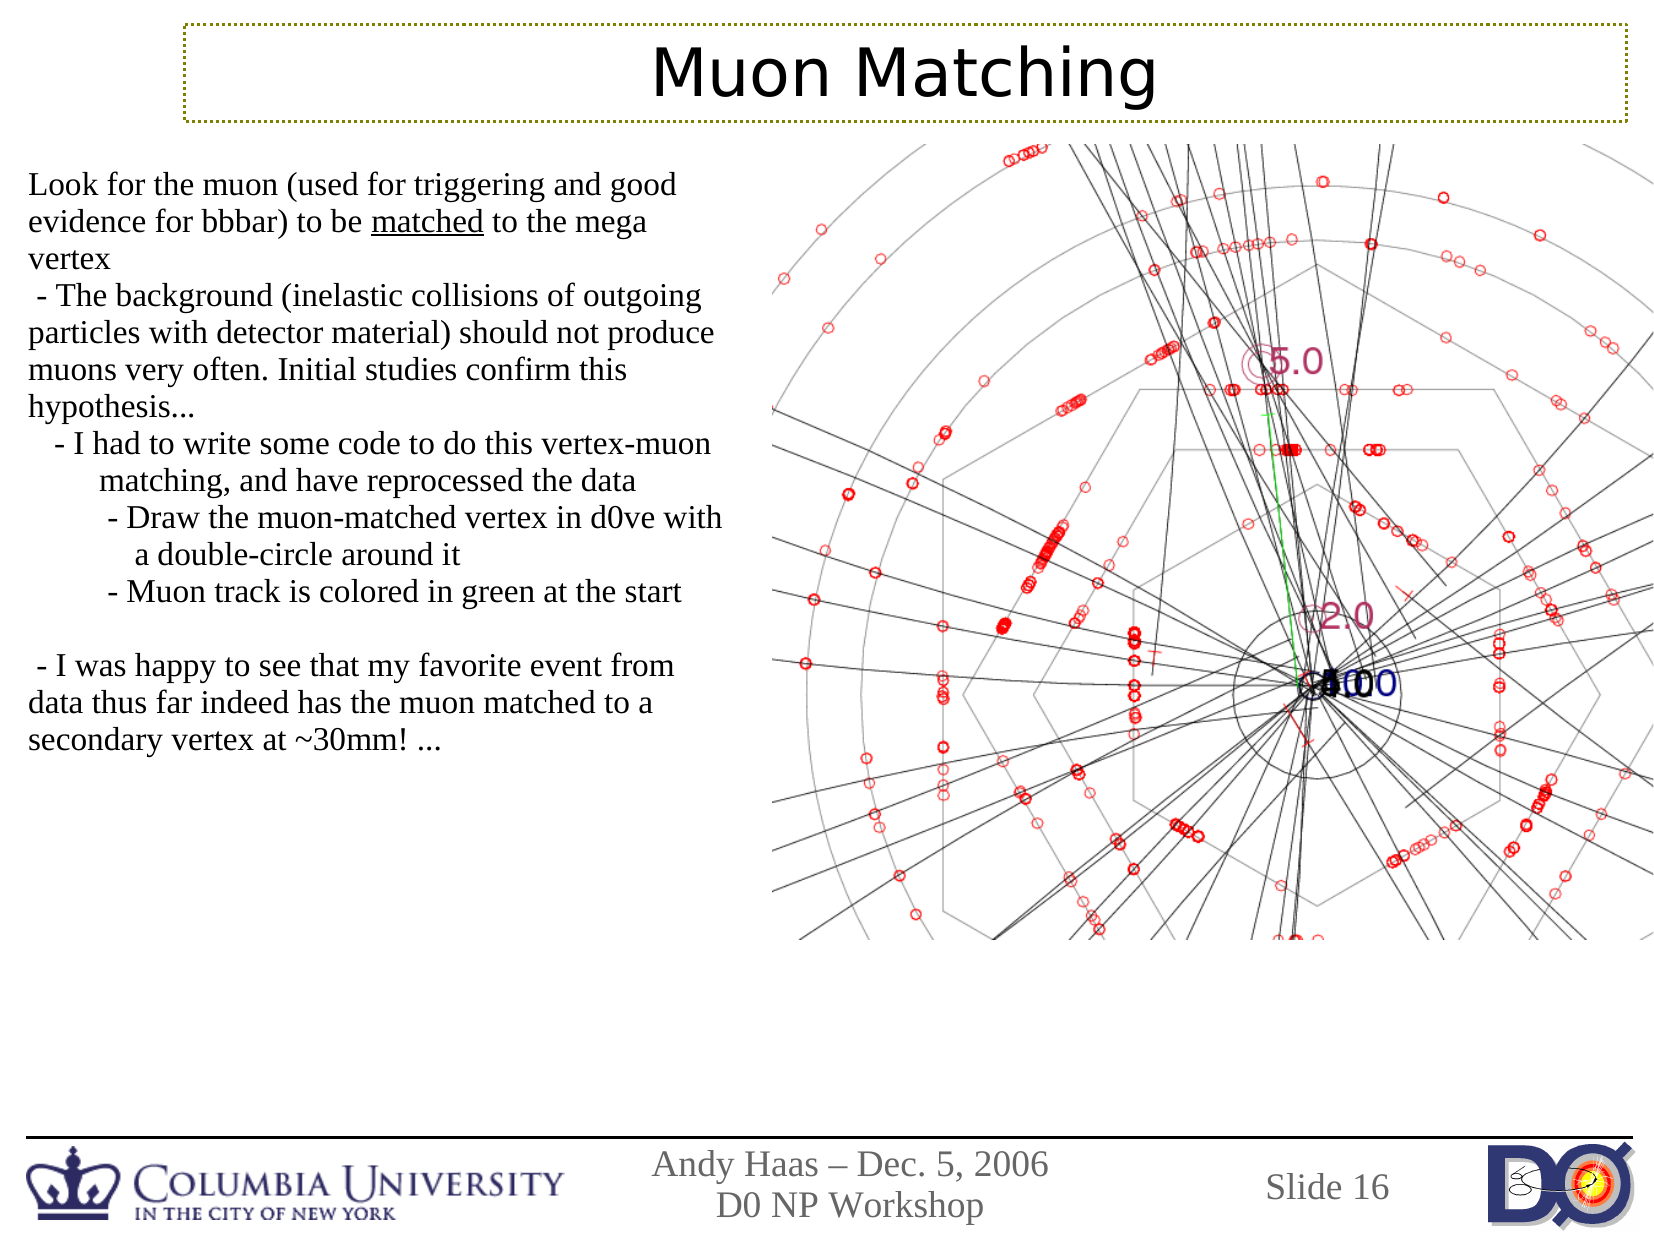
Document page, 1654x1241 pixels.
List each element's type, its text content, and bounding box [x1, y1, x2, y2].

picture [1479, 1140, 1639, 1233]
picture [26, 1146, 565, 1220]
title Muon Matching [184, 24, 1627, 122]
picture [772, 144, 1654, 940]
text_box Look for the muon (used for triggering and good evidence for bbbar) to be matched to the mega vertex - The background (inelastic collisions of outgoing particles with detector material) should not produce muons very often. Initial studies confirm this hypothesis... - I had to write some code to do this vertex-muon matching, and have reprocessed the data - Draw the muon-matched vertex in d0ve with a double-circle around it - Muon track is colored in green at the start - I was happy to see that my favorite event from data thus far indeed has the muon matched to a secondary vertex at ~30mm! ... [28, 165, 734, 1138]
